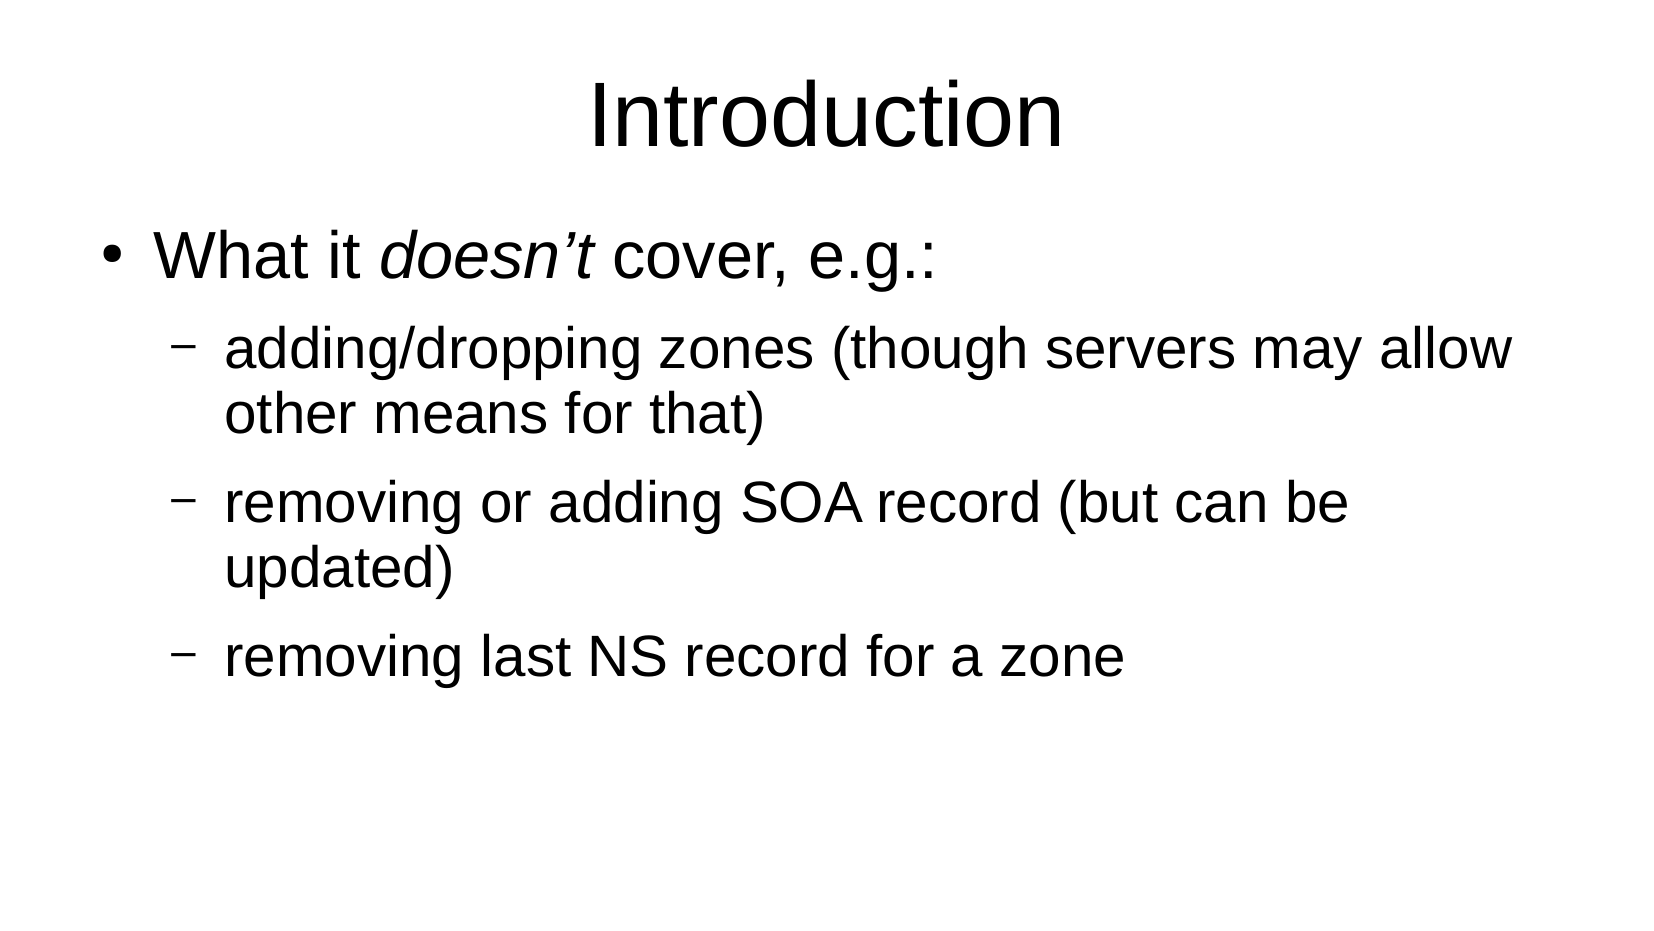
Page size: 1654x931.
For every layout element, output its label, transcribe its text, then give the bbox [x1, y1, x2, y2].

list What it doesn’t cover, e.g.: adding/dropping zones (though servers may allow other means for that) removing or adding SOA record (but can be updated) removing last NS record for a zone [82, 217, 1571, 758]
title Introduction [82, 37, 1571, 193]
